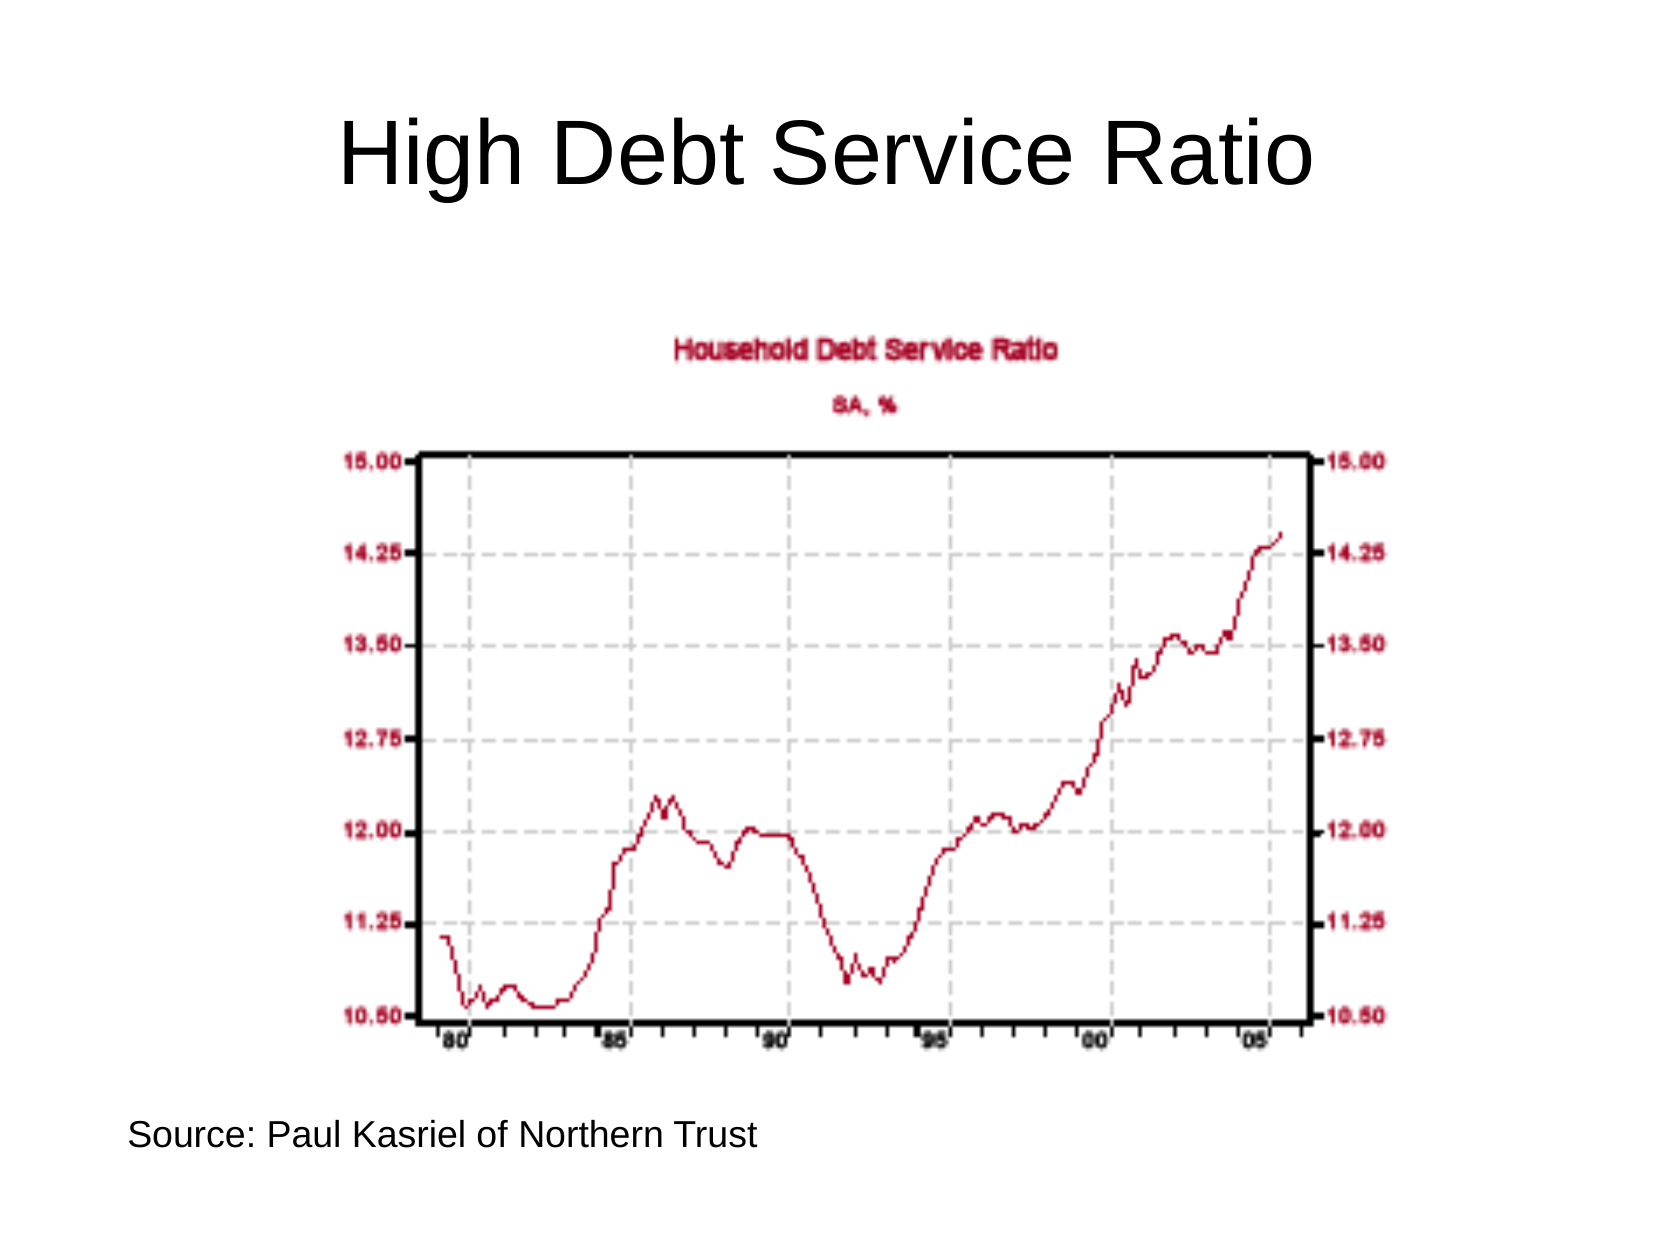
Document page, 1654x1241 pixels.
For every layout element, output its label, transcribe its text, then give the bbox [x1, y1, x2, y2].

title High Debt Service Ratio [82, 56, 1571, 250]
text_box Source: Paul Kasriel of Northern Trust [112, 1105, 826, 1163]
picture [262, 305, 1501, 1099]
chart [82, 290, 1571, 1109]
